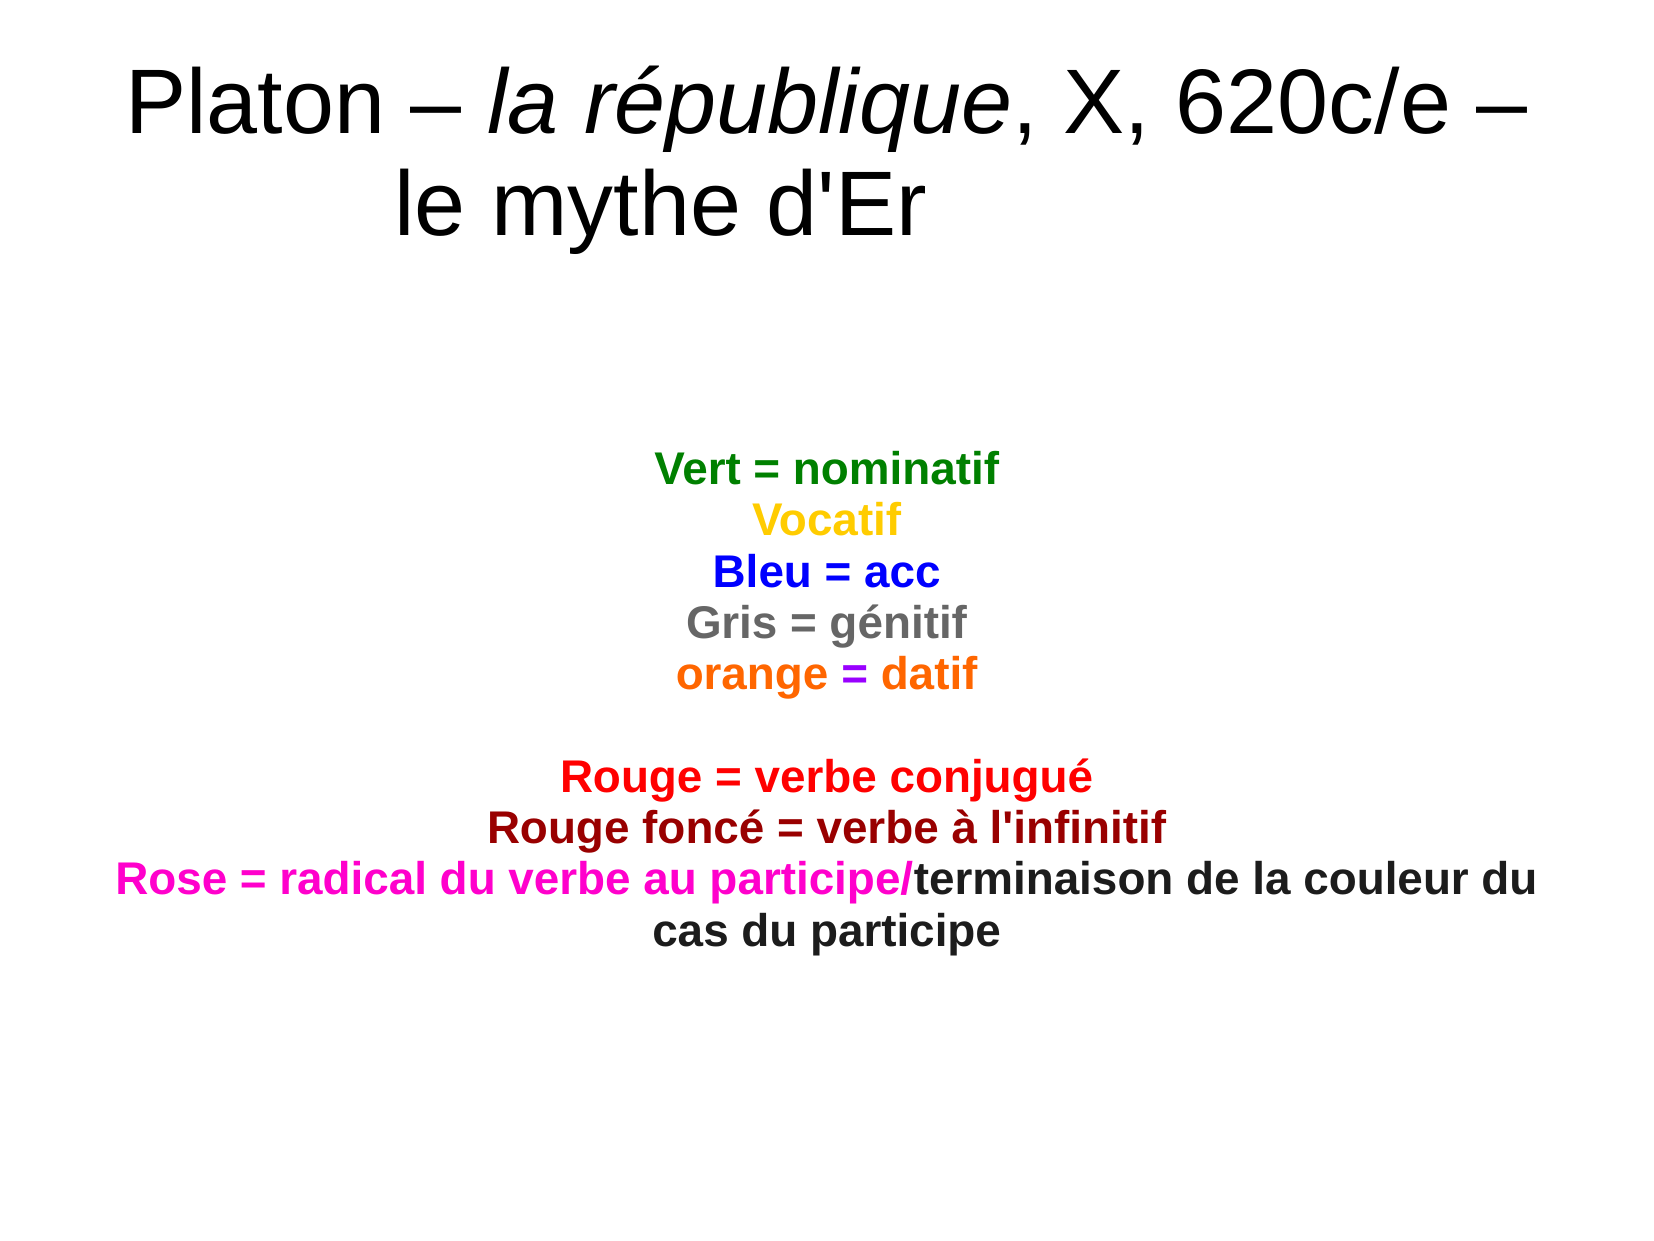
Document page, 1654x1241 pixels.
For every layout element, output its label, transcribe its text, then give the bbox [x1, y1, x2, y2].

title Platon – la république, X, 620c/e – le mythe d'Er [82, 49, 1571, 257]
subtitle Vert = nominatif Vocatif Bleu = acc Gris = génitif orange = datif Rouge = verbe conjugué Rouge foncé = verbe à l'infinitif Rose = radical du verbe au participe/terminaison de la couleur du cas du participe [82, 290, 1571, 1109]
